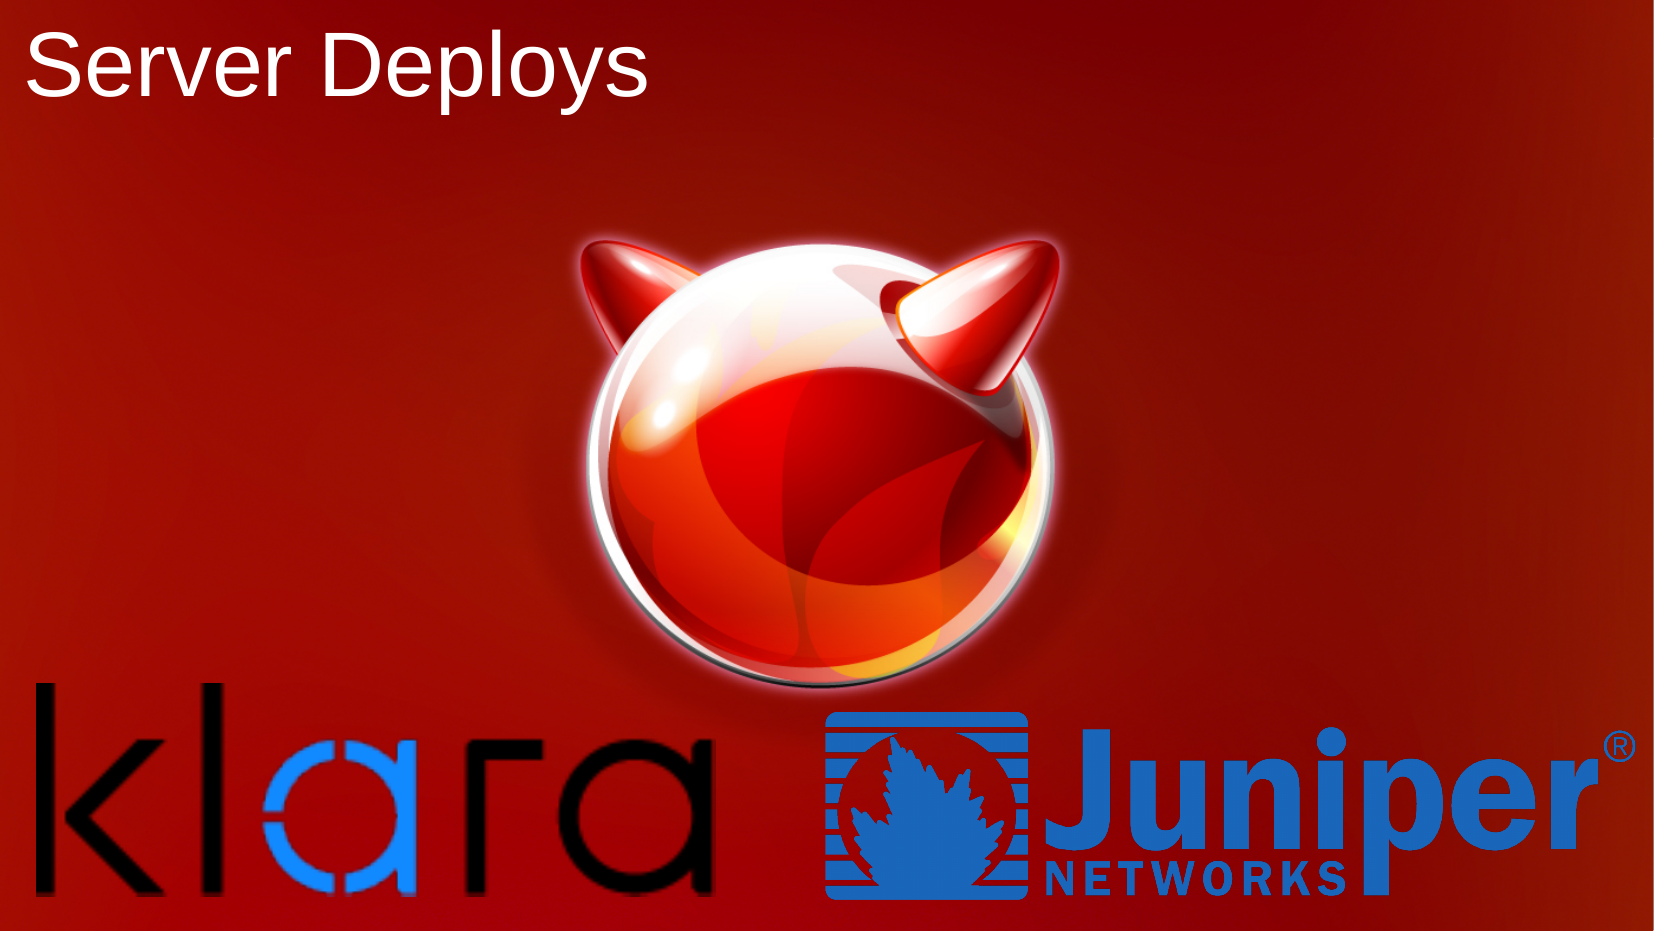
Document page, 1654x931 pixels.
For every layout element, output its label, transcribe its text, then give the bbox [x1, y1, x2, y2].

list [0, 255, 727, 526]
picture [0, 0, 1654, 931]
title Server Deploys [23, 11, 1589, 119]
